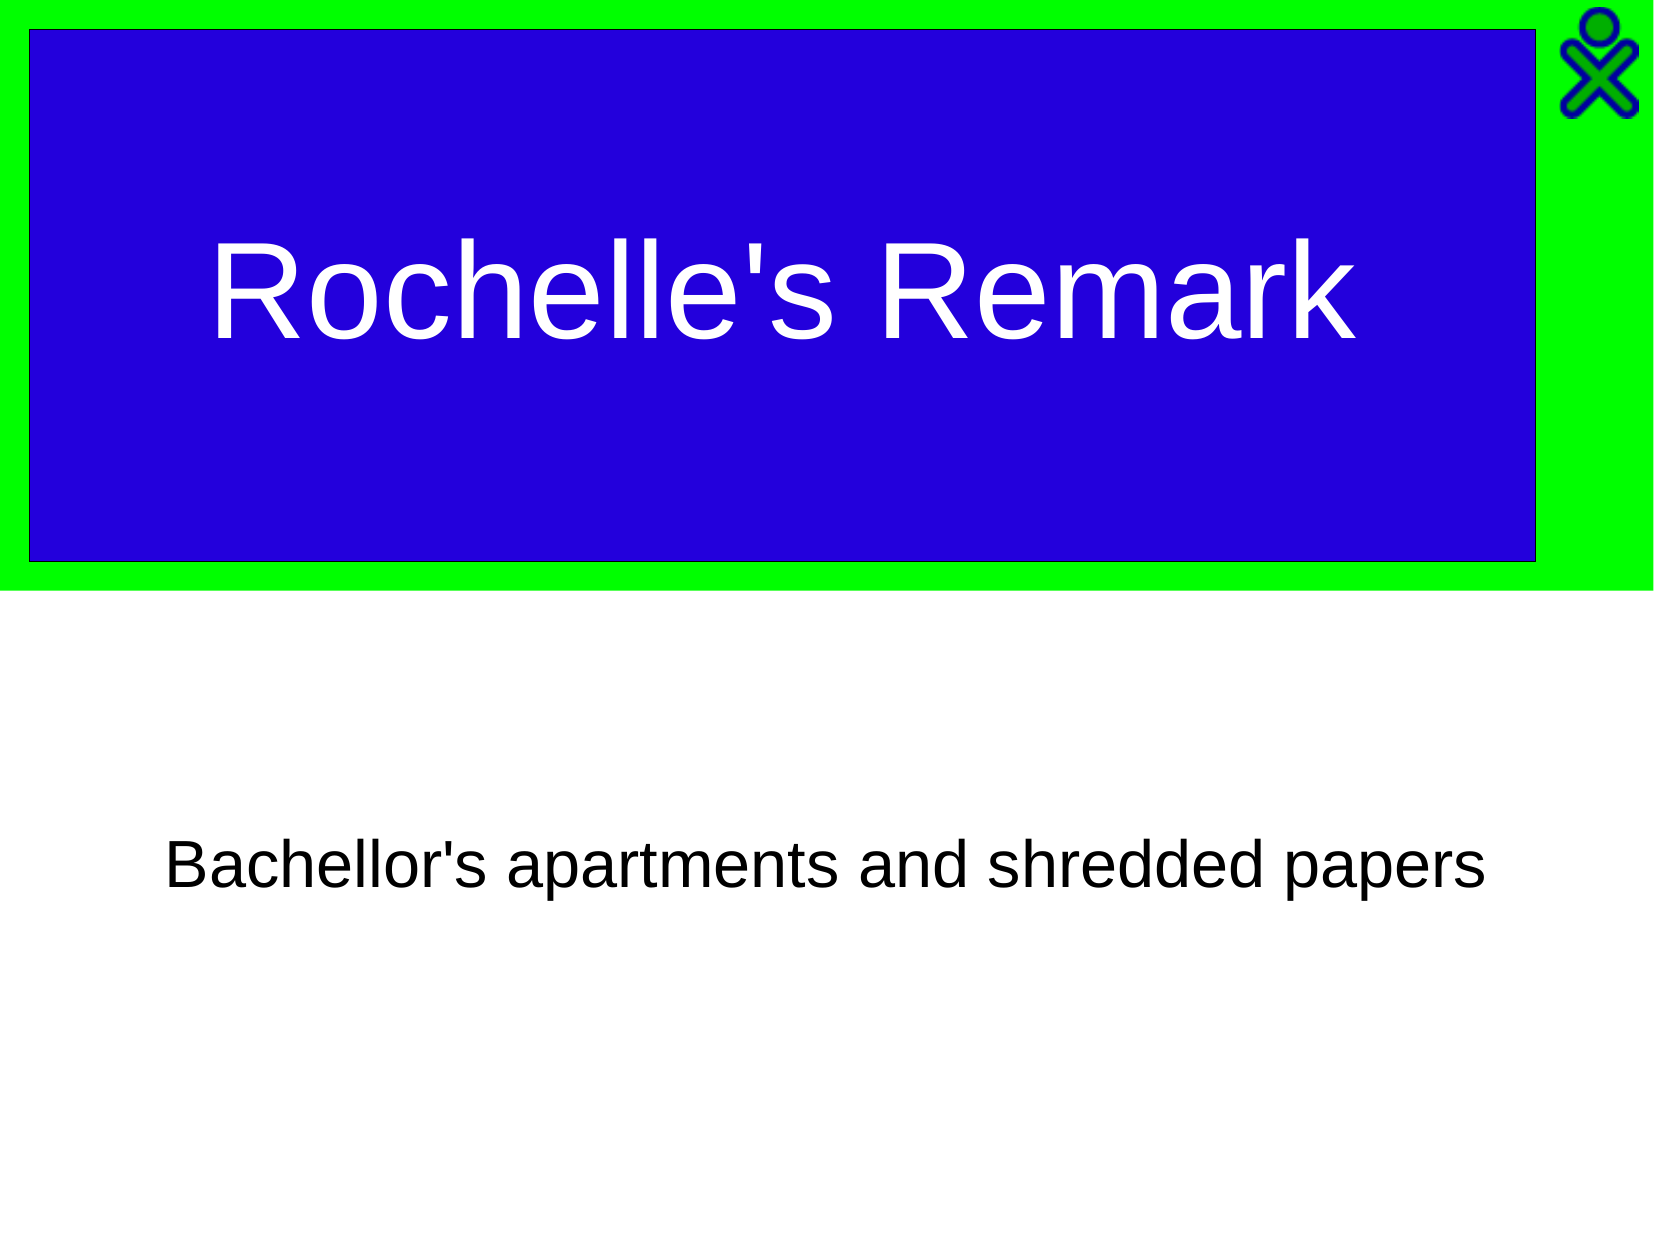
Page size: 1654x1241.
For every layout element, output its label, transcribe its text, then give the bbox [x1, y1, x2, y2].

title Rochelle's Remark [59, 56, 1506, 525]
subtitle Bachellor's apartments and shredded papers [82, 627, 1571, 1102]
picture [1559, 7, 1639, 119]
